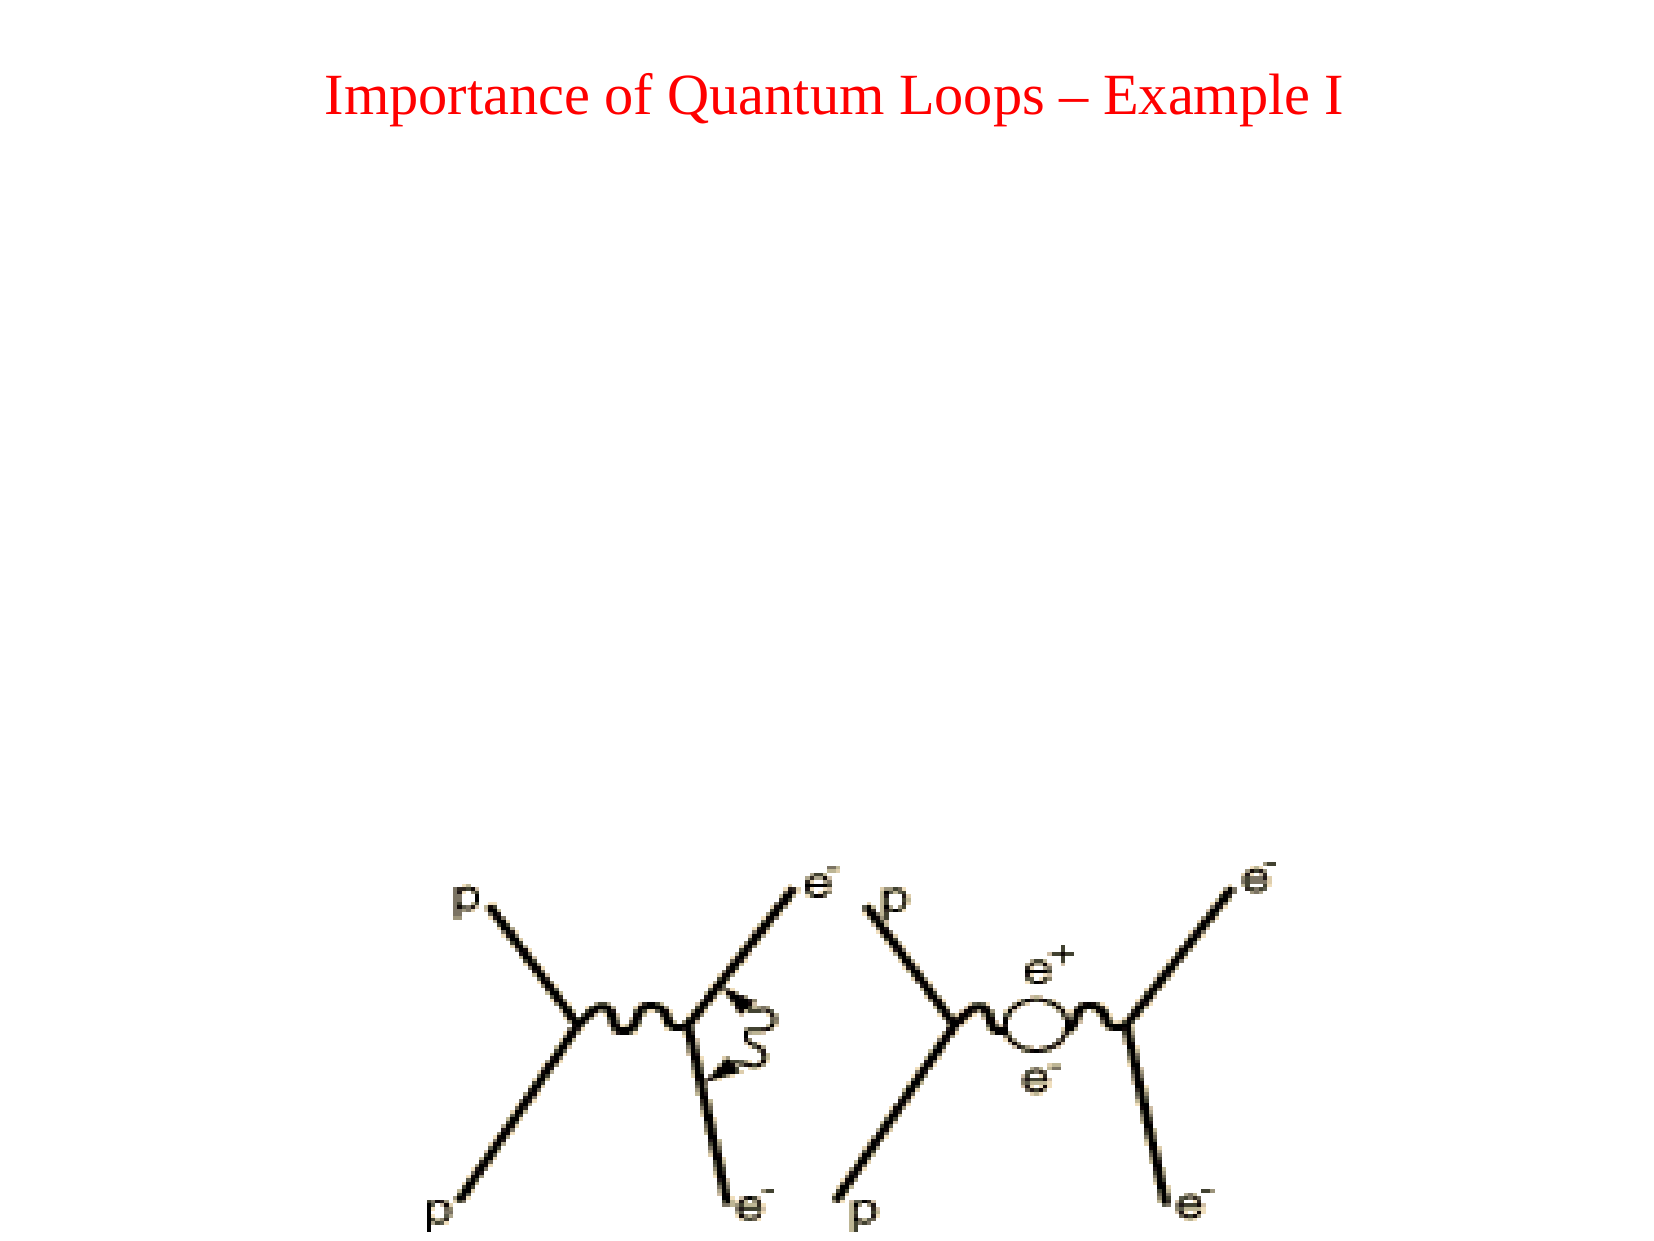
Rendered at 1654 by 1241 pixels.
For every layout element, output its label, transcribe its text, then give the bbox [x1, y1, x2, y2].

title Importance of Quantum Loops – Example I [128, 0, 1541, 190]
picture [405, 859, 1290, 1241]
